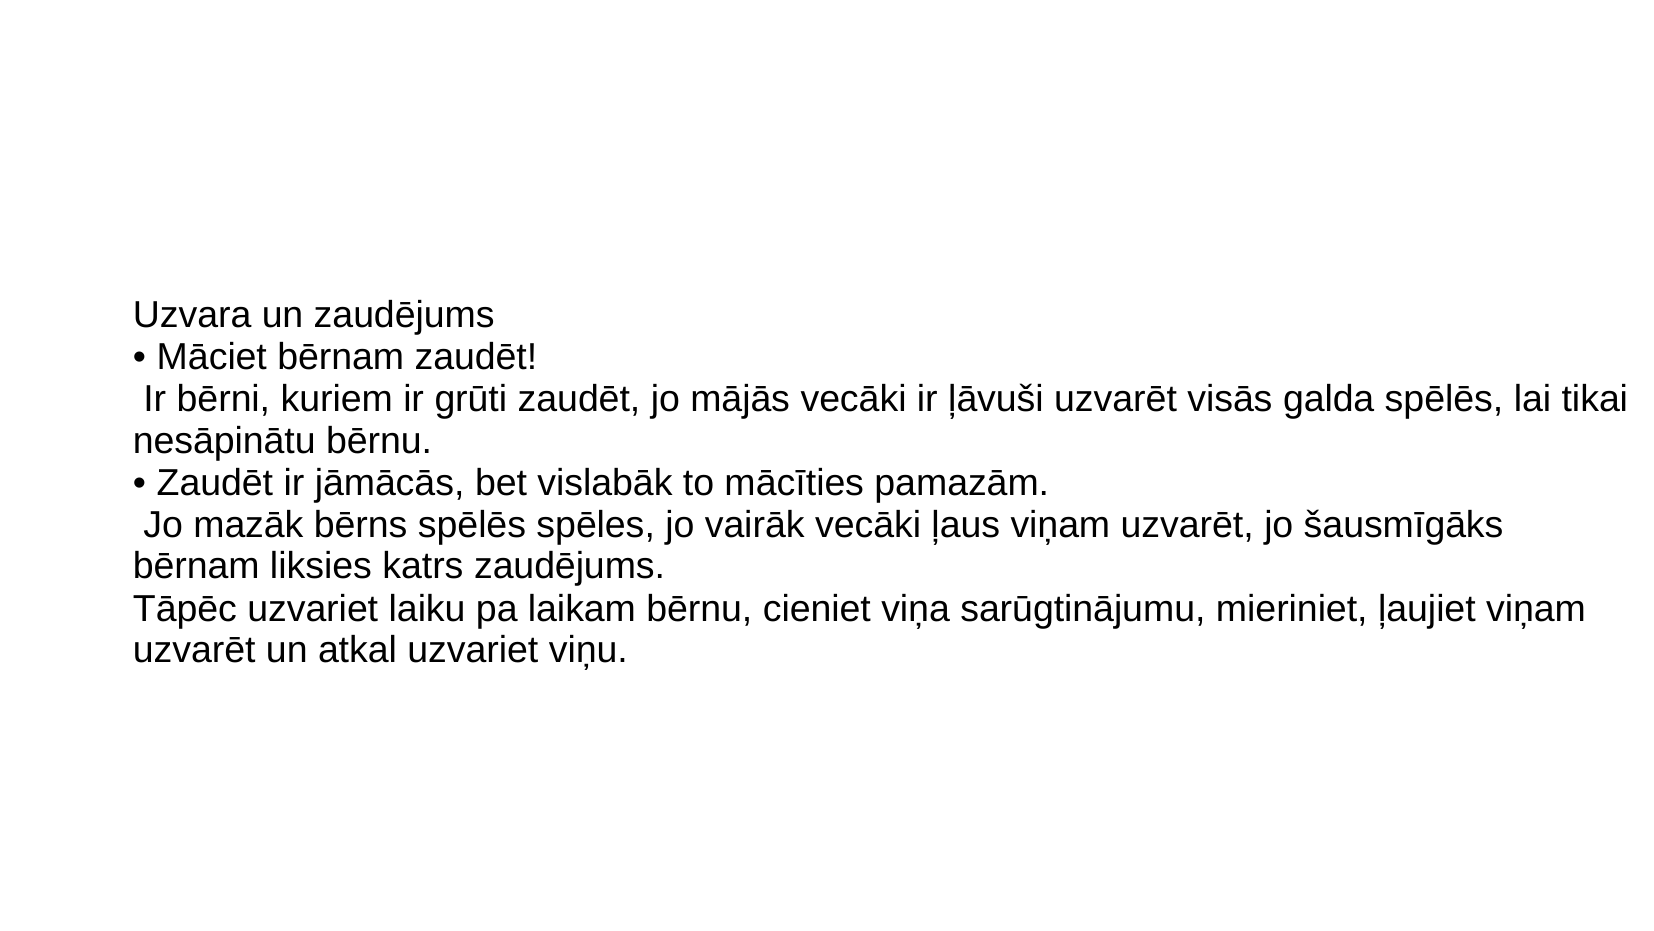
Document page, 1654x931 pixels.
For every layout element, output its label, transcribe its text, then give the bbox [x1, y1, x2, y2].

text_box Uzvara un zaudējums • Māciet bērnam zaudēt! Ir bērni, kuriem ir grūti zaudēt, jo mājās vecāki ir ļāvuši uzvarēt visās galda spēlēs, lai tikai nesāpinātu bērnu. • Zaudēt ir jāmācās, bet vislabāk to mācīties pamazām. Jo mazāk bērns spēlēs spēles, jo vairāk vecāki ļaus viņam uzvarēt, jo šausmīgāks bērnam liksies katrs zaudējums. Tāpēc uzvariet laiku pa laikam bērnu, cieniet viņa sarūgtinājumu, mieriniet, ļaujiet viņam uzvarēt un atkal uzvariet viņu. [118, 285, 1654, 857]
